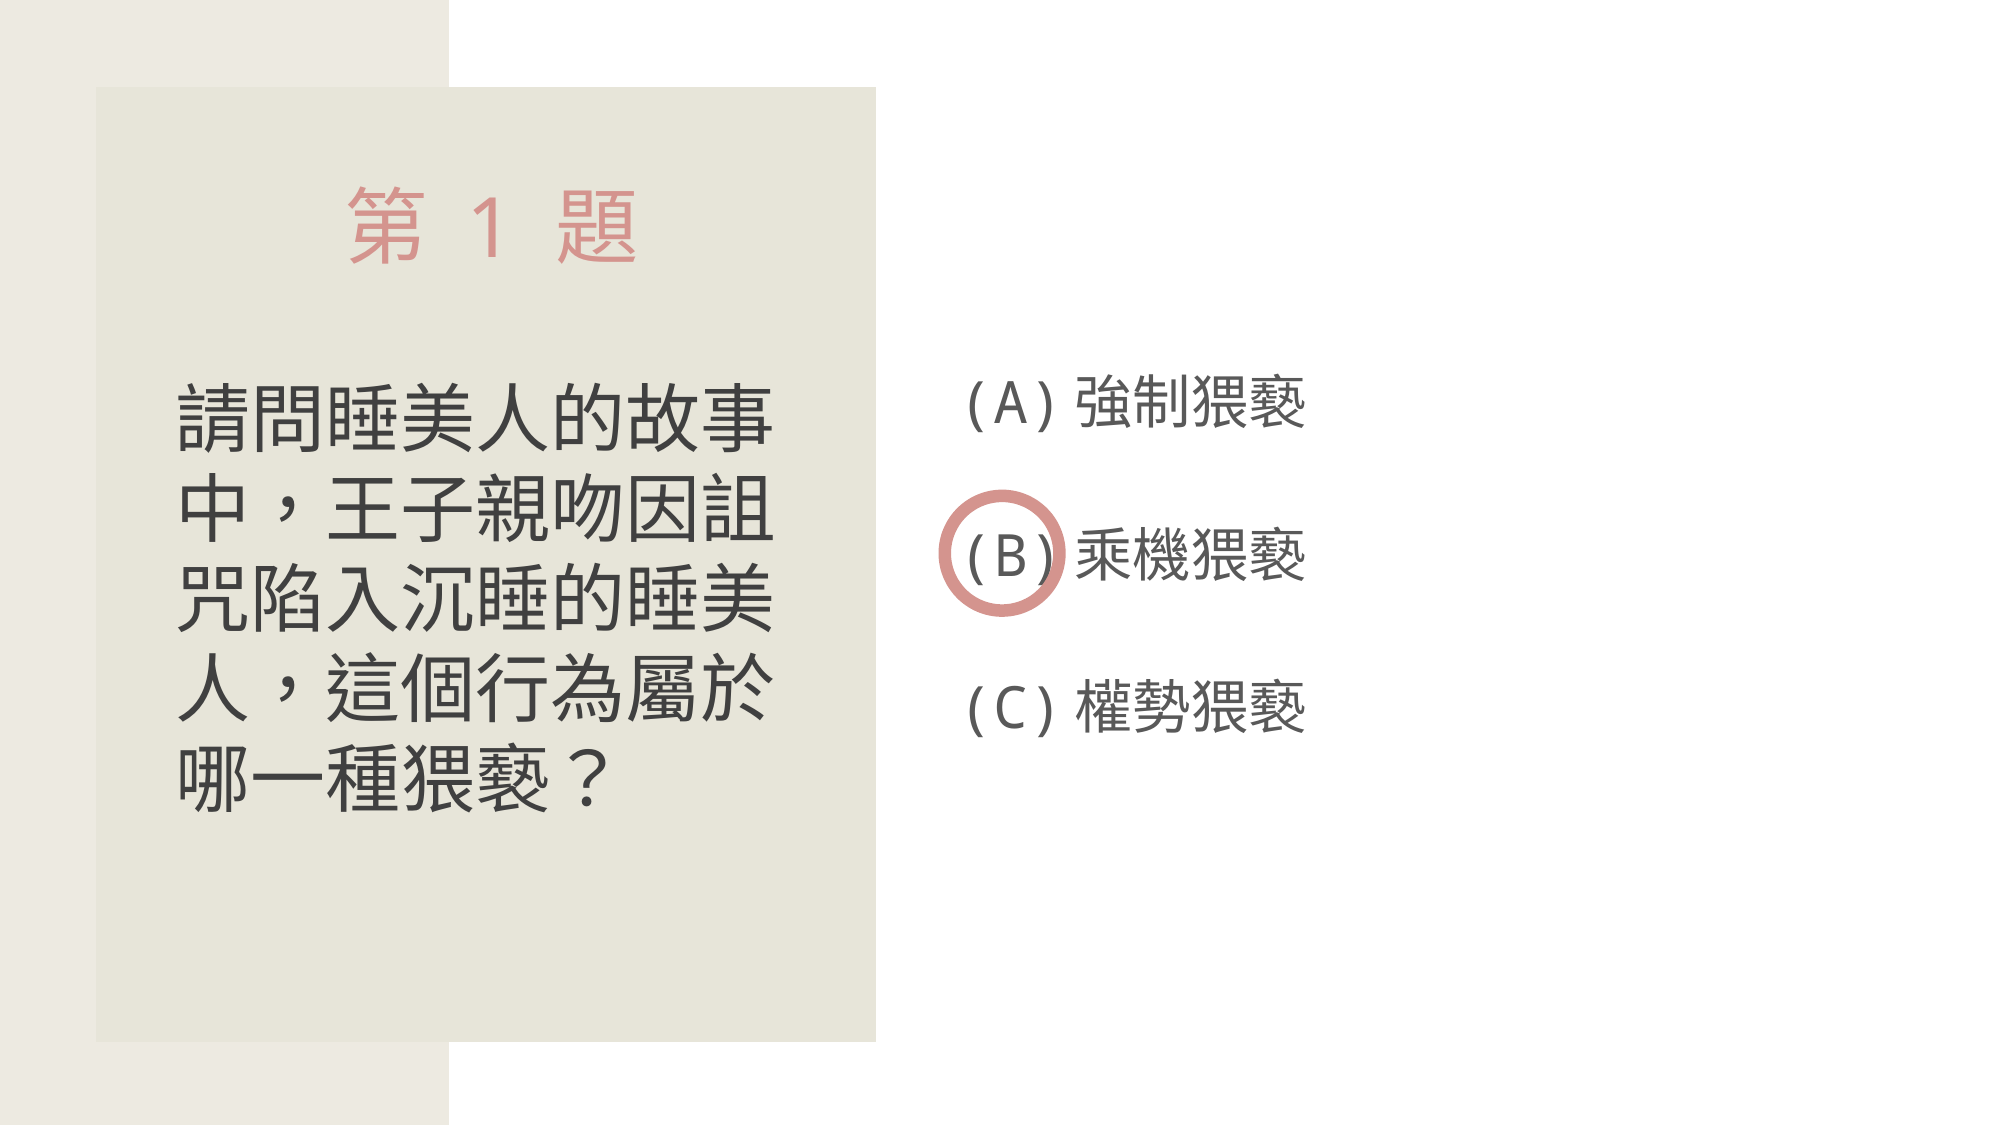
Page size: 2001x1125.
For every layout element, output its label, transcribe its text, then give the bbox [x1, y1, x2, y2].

text_box (B) [1050, 584, 1059, 597]
text_box (B) [1050, 510, 1059, 522]
text_box 第 1 題 [285, 165, 698, 282]
text_box 強制猥褻 [1059, 357, 1527, 444]
text_box 乘機猥褻 [1059, 510, 1527, 597]
text_box 請問睡美人的故事中，王子親吻因詛咒陷入沉睡的睡美人，這個行為屬於哪一種猥褻？ [160, 361, 804, 831]
text_box (B) [943, 580, 955, 597]
text_box 權勢猥褻 [1059, 662, 1527, 749]
text_box (B) [952, 510, 1053, 597]
text_box (A) [943, 357, 1059, 444]
text_box (B) [943, 510, 954, 527]
text_box (C) [943, 662, 1059, 749]
